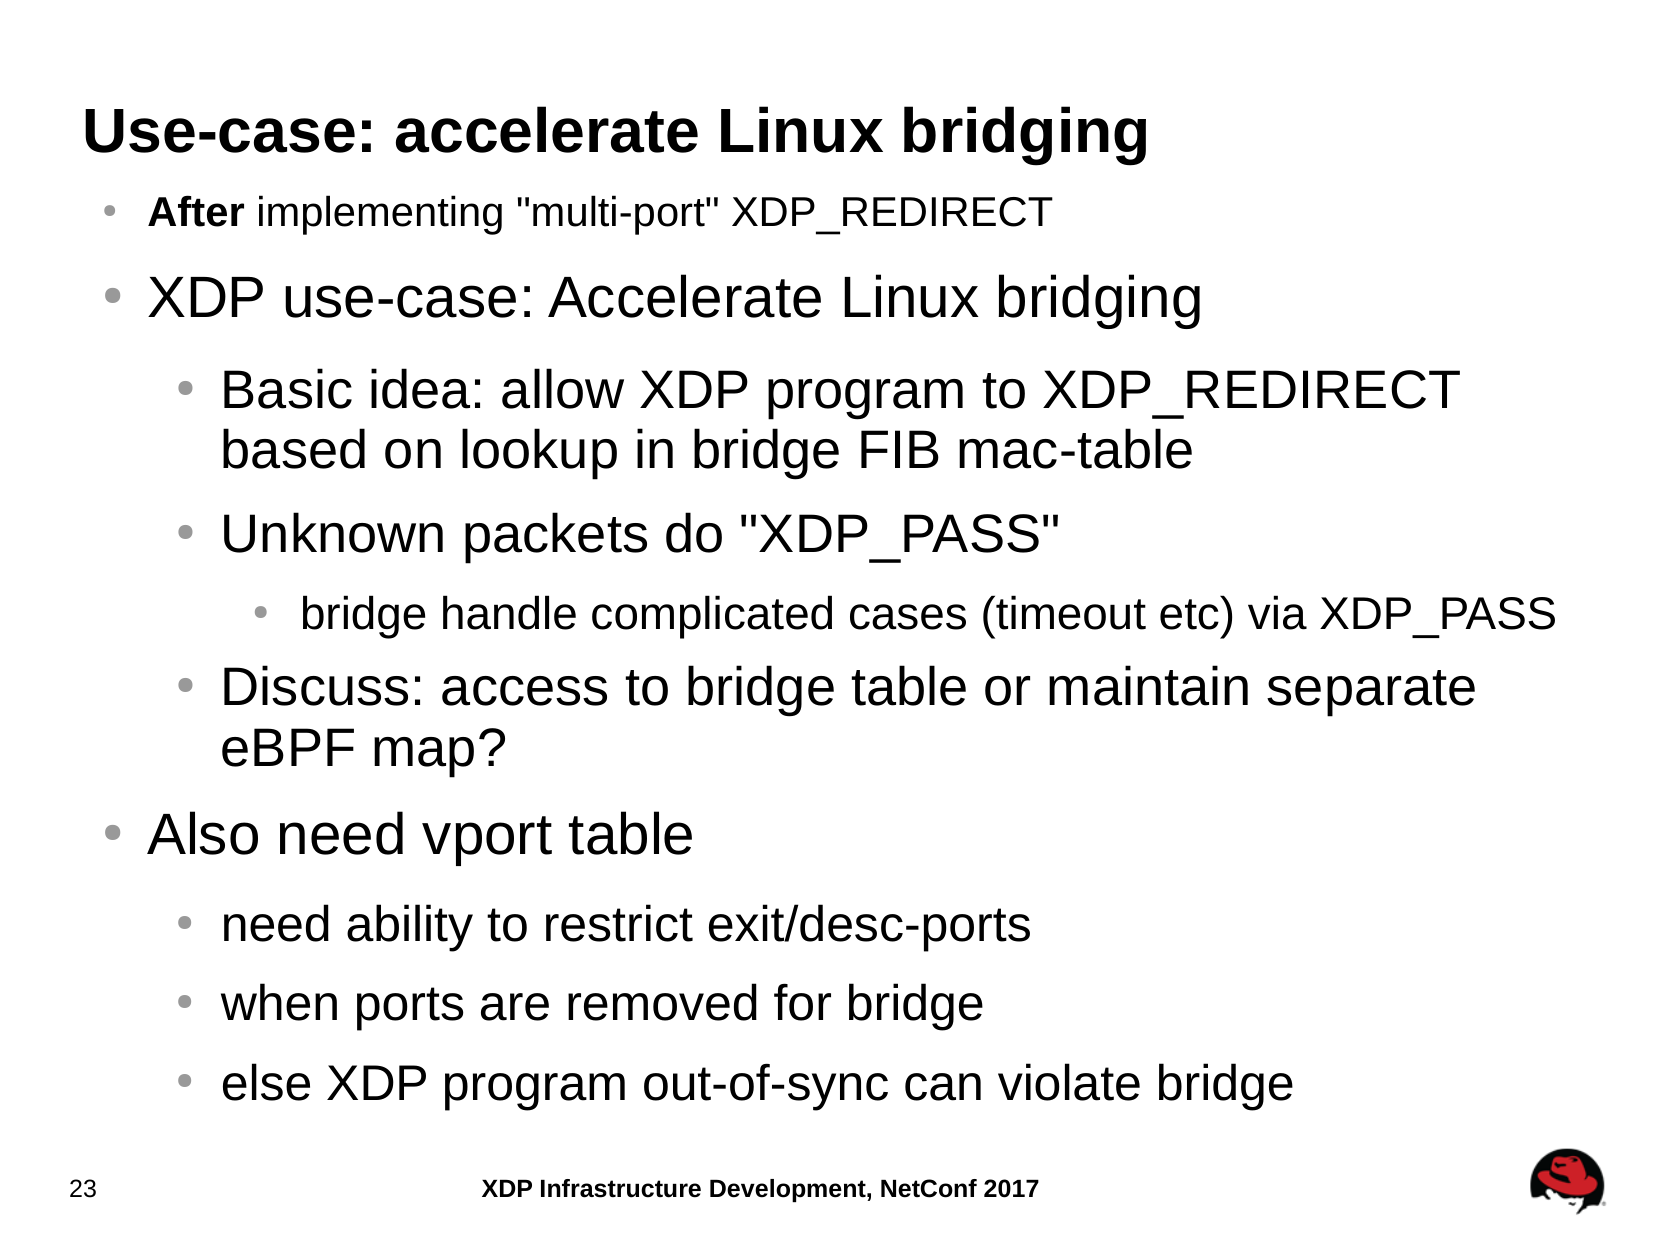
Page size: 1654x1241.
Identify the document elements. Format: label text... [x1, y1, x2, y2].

picture [1529, 1146, 1612, 1224]
text_box [82, 37, 1571, 226]
list After implementing "multi-port" XDP_REDIRECT XDP use-case: Accelerate Linux bridging Basic idea: allow XDP program to XDP_REDIRECT based on lookup in bridge FIB mac-table Unknown packets do "XDP_PASS" bridge handle complicated cases (timeout etc) via XDP_PASS Discuss: access to bridge table or maintain separate eBPF map? Also need vport table need ability to restrict exit/desc-ports when ports are removed for bridge else XDP program out-of-sync can violate bridge [87, 188, 1576, 1111]
